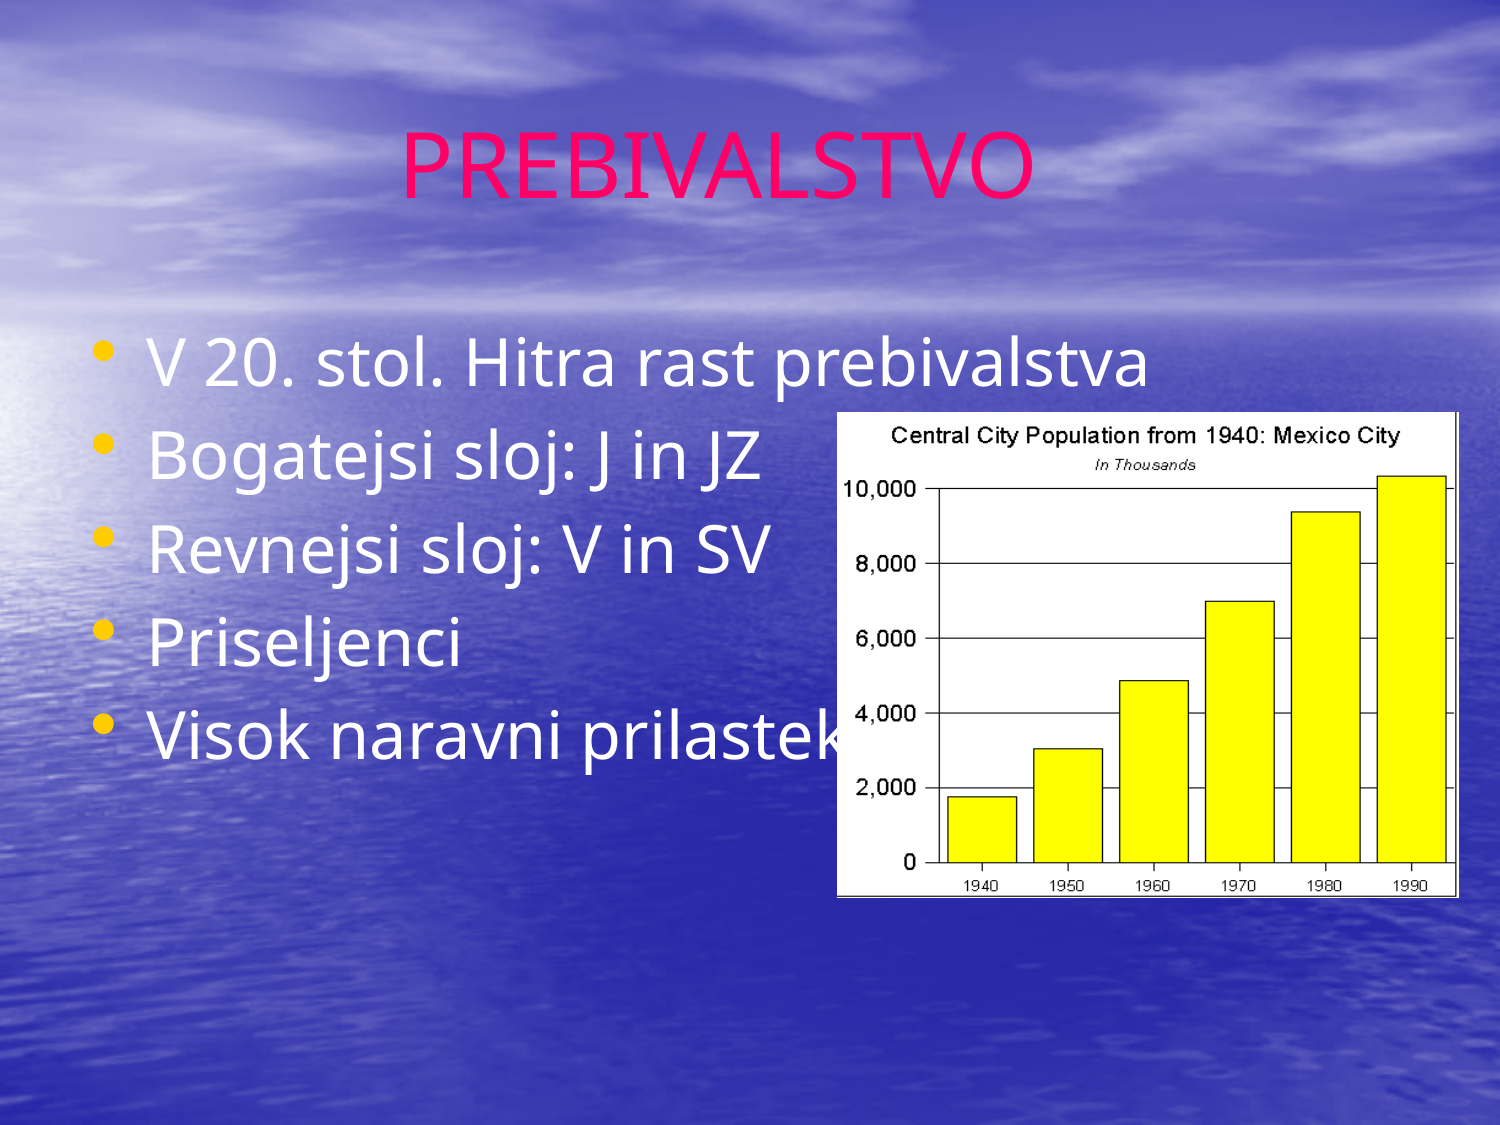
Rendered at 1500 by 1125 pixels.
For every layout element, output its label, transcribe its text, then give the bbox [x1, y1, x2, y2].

title PREBIVALSTVO [75, 47, 1425, 275]
picture [0, 0, 1500, 1125]
list V 20. stol. Hitra rast prebivalstva Bogatejsi sloj: J in JZ Revnejsi sloj: V in SV Priseljenci Visok naravni prilastek [75, 312, 1425, 988]
